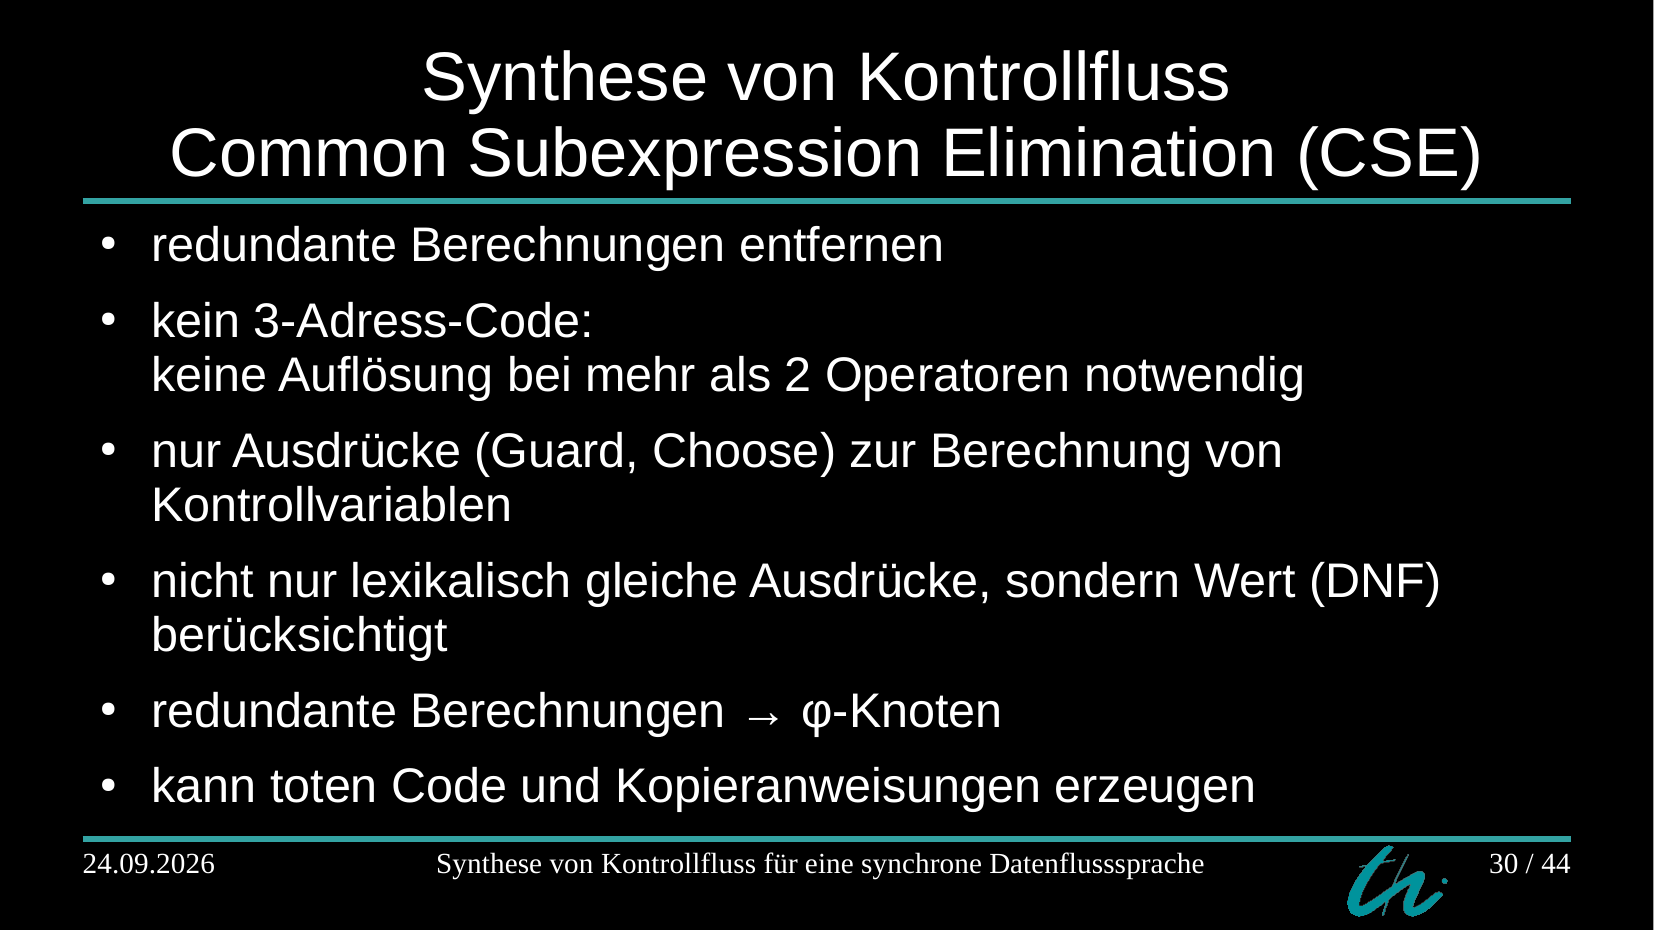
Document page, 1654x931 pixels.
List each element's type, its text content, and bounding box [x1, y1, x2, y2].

picture [1347, 845, 1448, 917]
title Synthese von Kontrollfluss Common Subexpression Elimination (CSE) [82, 37, 1571, 193]
list redundante Berechnungen entfernen kein 3-Adress-Code: keine Auflösung bei mehr als 2 Operatoren notwendig nur Ausdrücke (Guard, Choose) zur Berechnung von Kontrollvariablen nicht nur lexikalisch gleiche Ausdrücke, sondern Wert (DNF) berücksichtigt redundante Berechnungen → φ-Knoten kann toten Code und Kopieranweisungen erzeugen [82, 217, 1571, 815]
